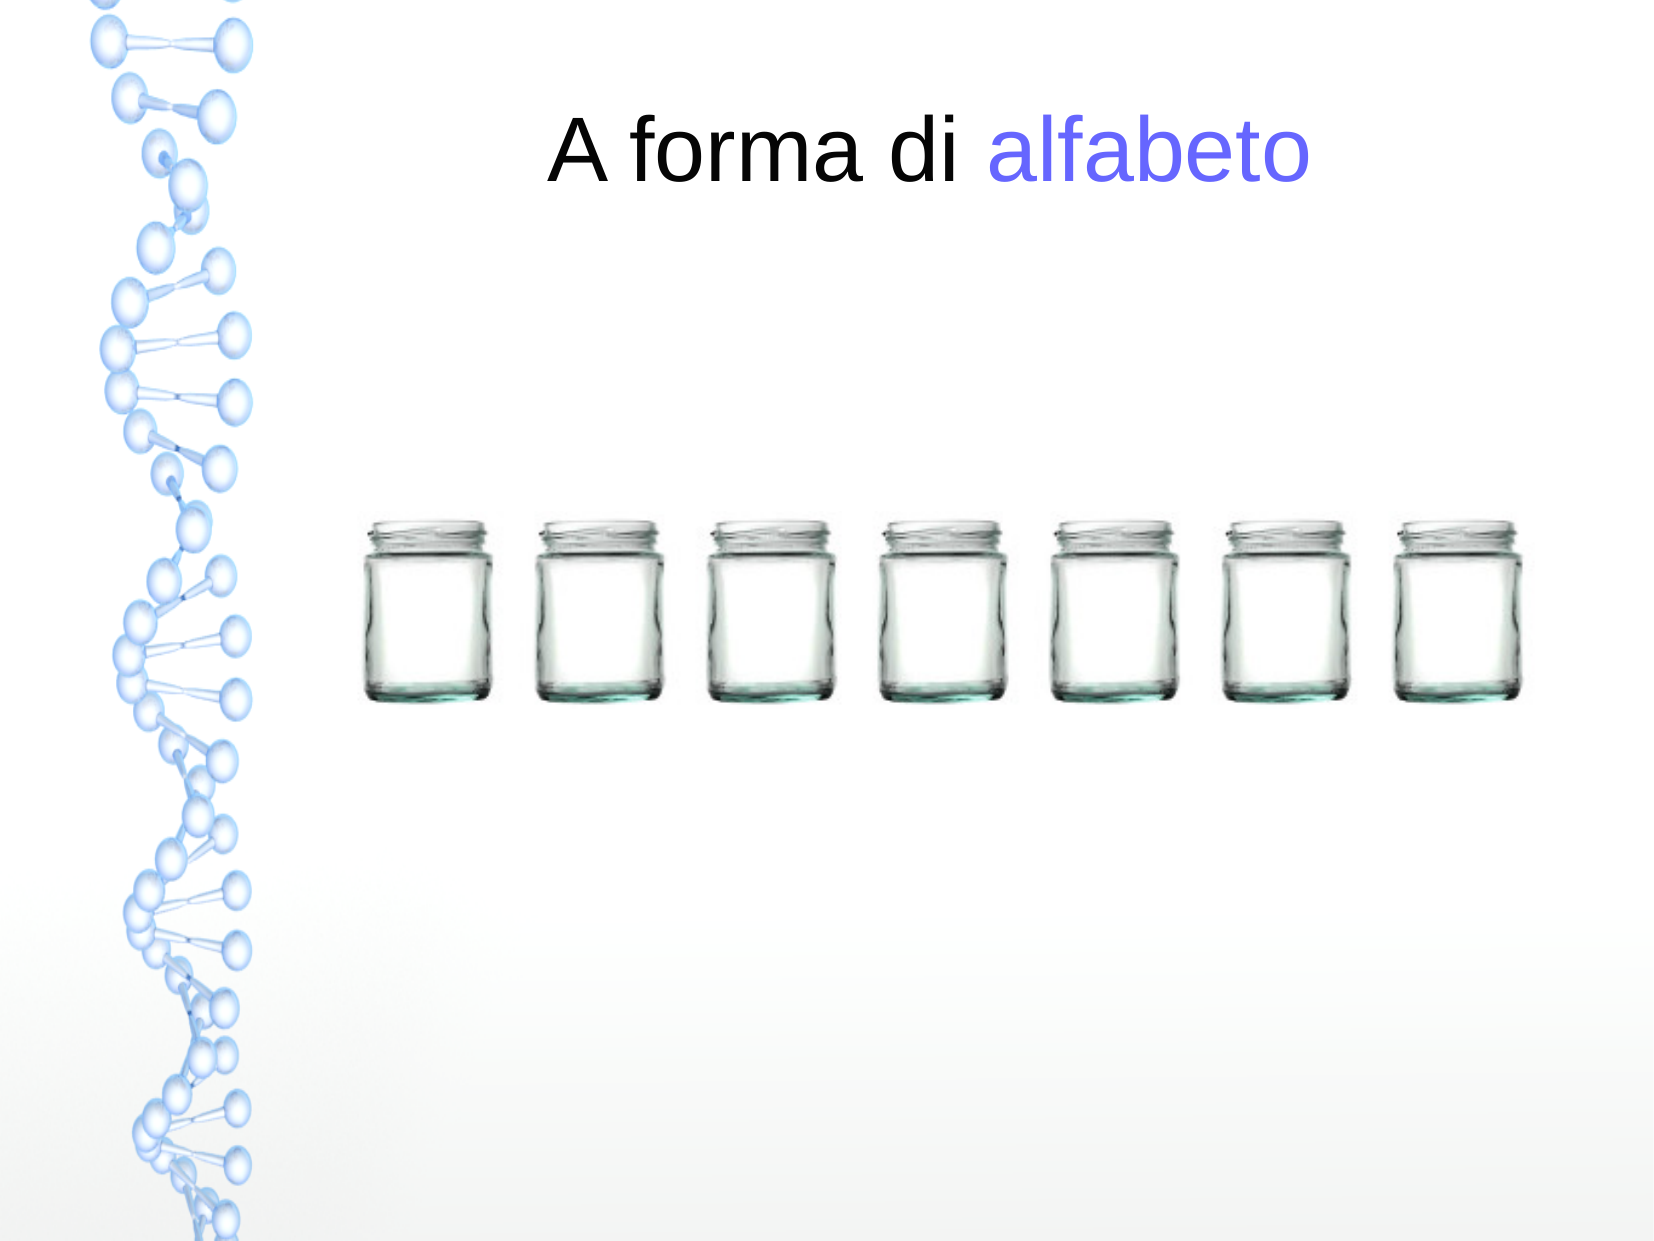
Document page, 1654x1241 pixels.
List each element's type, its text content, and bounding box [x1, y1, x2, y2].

title A forma di alfabeto [265, 47, 1595, 252]
picture [0, 0, 1654, 1241]
